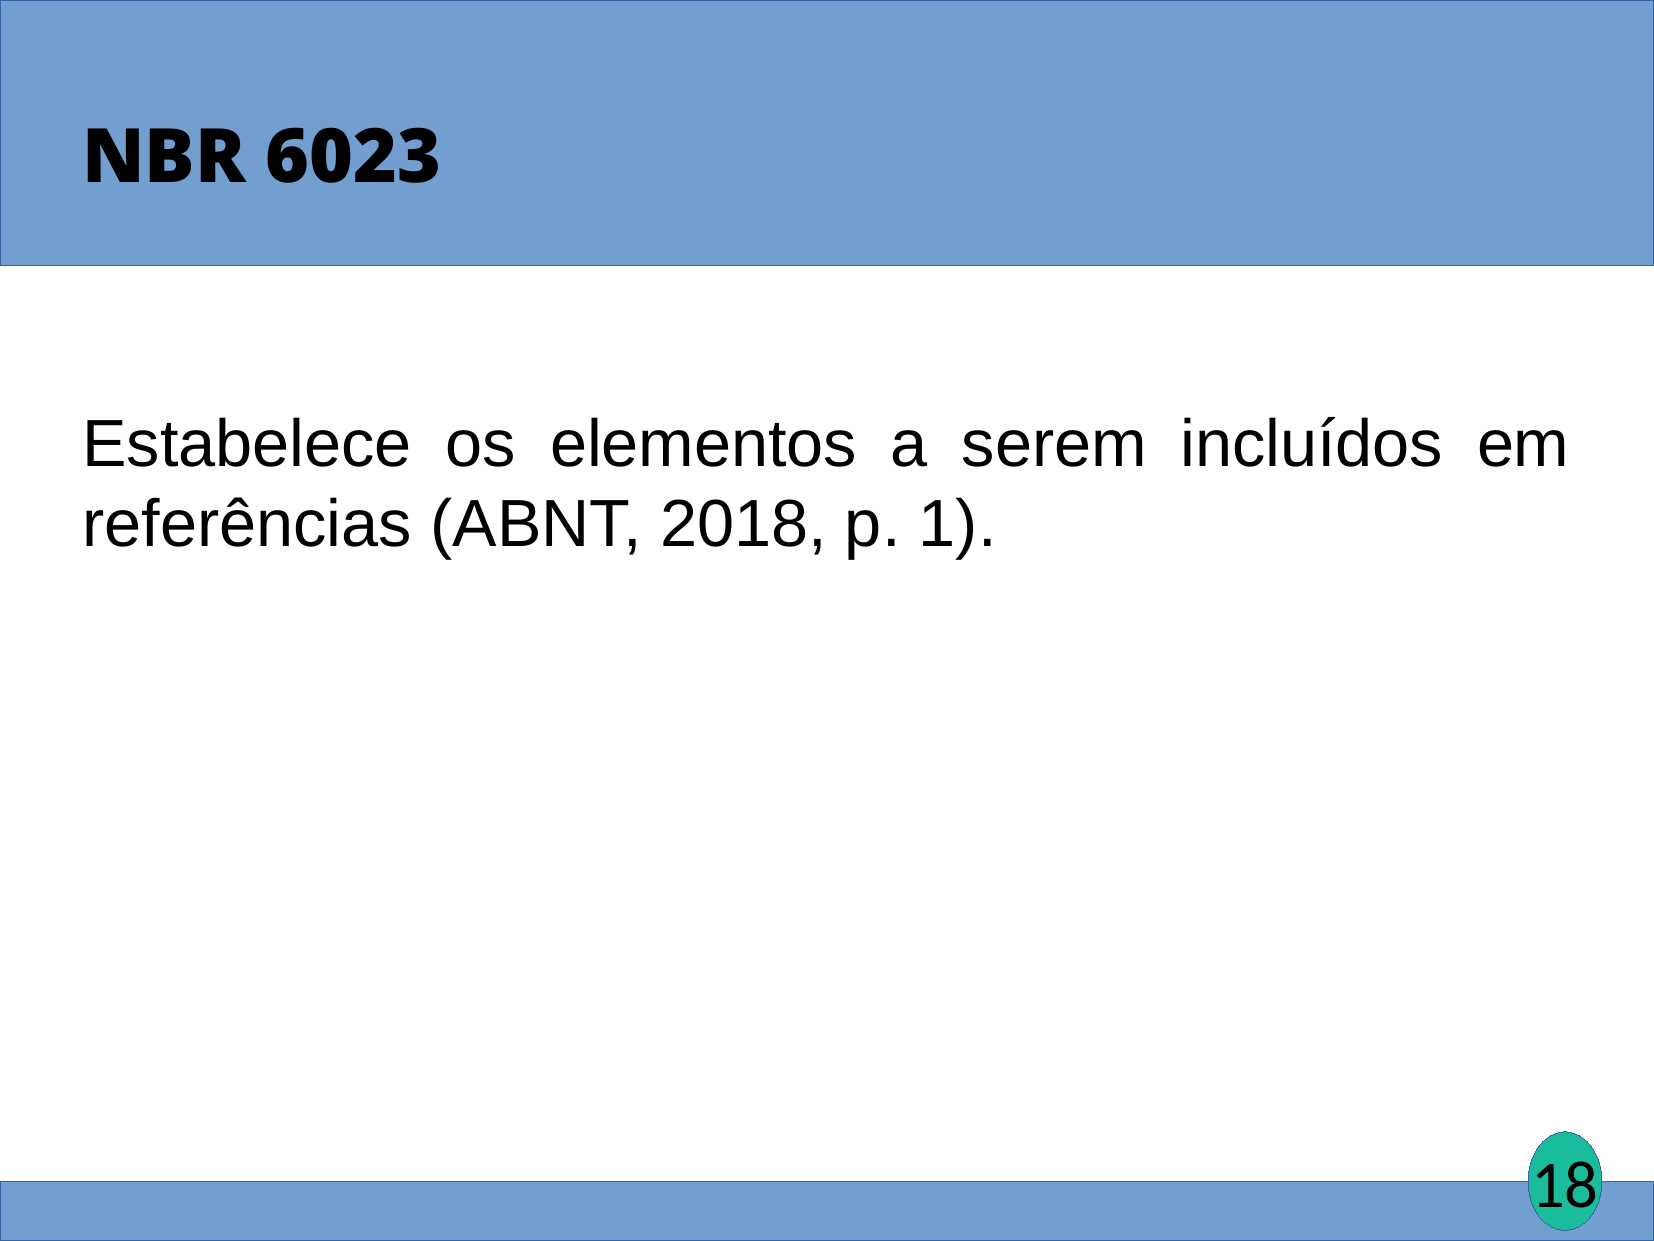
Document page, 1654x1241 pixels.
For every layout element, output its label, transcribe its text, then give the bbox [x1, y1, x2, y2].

list Estabelece os elementos a serem incluídos em referências (ABNT, 2018, p. 1). [82, 290, 1571, 1010]
title NBR 6023 [82, 49, 1571, 257]
